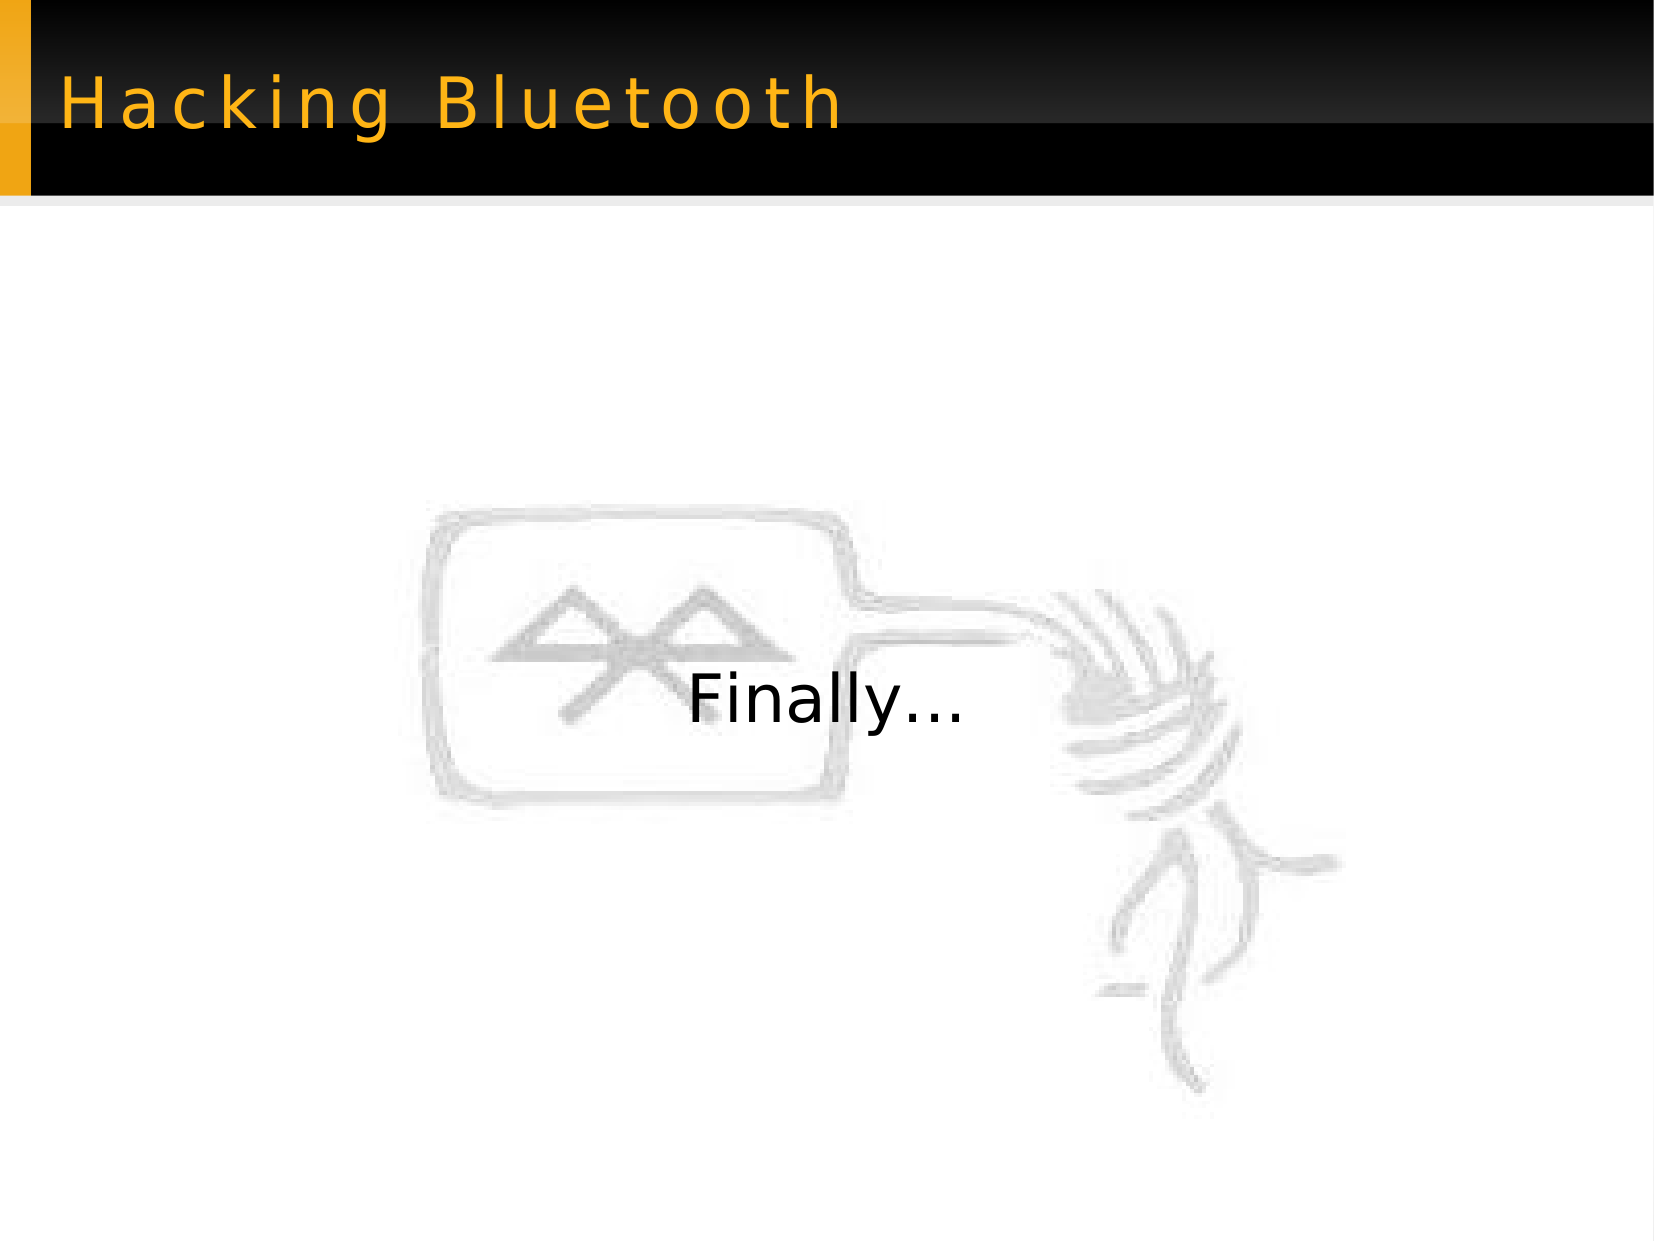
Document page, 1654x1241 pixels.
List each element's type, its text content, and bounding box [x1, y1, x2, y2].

picture [0, 0, 1654, 1241]
subtitle Finally... [82, 297, 1571, 1102]
title Hacking Bluetooth [59, 29, 1595, 178]
